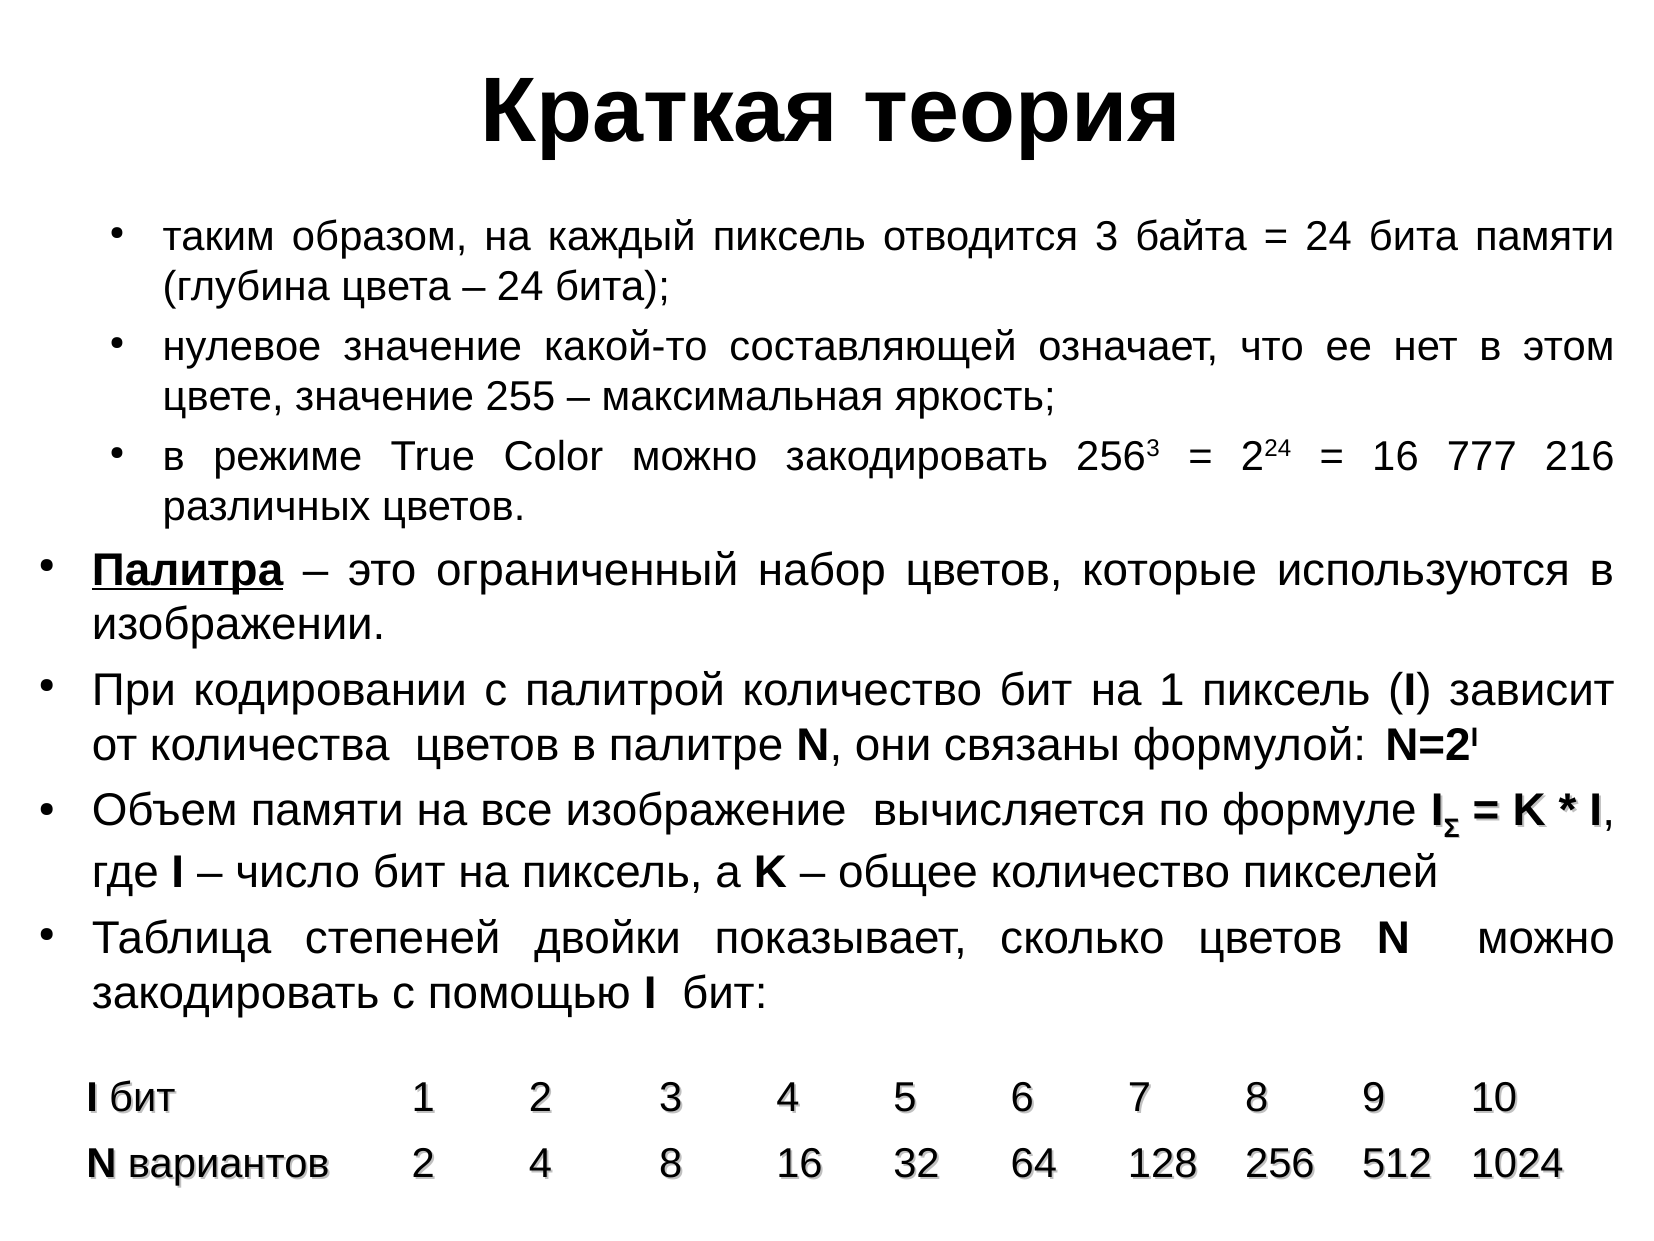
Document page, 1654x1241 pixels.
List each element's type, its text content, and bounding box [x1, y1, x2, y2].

table_header 1 [397, 1066, 514, 1132]
table_cell 4 [514, 1132, 644, 1198]
title Краткая теория [82, 21, 1571, 189]
table_cell 64 [996, 1132, 1113, 1198]
table_cell 16 [761, 1132, 879, 1198]
table_header 6 [996, 1066, 1113, 1132]
table_cell 128 [1113, 1132, 1230, 1198]
table_cell 8 [644, 1132, 761, 1198]
table_header 7 [1113, 1066, 1230, 1132]
table_header 3 [644, 1066, 761, 1132]
table_header 4 [761, 1066, 879, 1132]
table_header 10 [1456, 1066, 1595, 1132]
table_header 5 [879, 1066, 996, 1132]
table_header 8 [1230, 1066, 1347, 1132]
table_cell 512 [1347, 1132, 1456, 1198]
table_cell N вариантов [71, 1132, 397, 1198]
table_cell 256 [1230, 1132, 1347, 1198]
table_header 2 [514, 1066, 644, 1132]
table_cell 2 [397, 1132, 514, 1198]
table_cell 32 [879, 1132, 996, 1198]
table_header I бит [71, 1066, 397, 1132]
table_header 9 [1347, 1066, 1456, 1132]
text_box таким образом, на каждый пиксель отводится 3 байта = 24 бита памяти (глубина цвета – 24 бита); нулевое значение какой-то составляющей означает, что ее нет в этом цвете, значение 255 – максимальная яркость; в режиме True Color можно закодировать 2563 = 224 = 16 777 216 различных цветов. Палитра – это ограниченный набор цветов, которые используются в изображении. При кодировании с палитрой количество бит на 1 пиксель (I) зависит от количества цветов в палитре N, они связаны формулой: N=2I Объем памяти на все изображение вычисляется по формуле IΣ = K * I, где I – число бит на пиксель, а K – общее количество пикселей Таблица степеней двойки показывает, сколько цветов N можно закодировать с помощью I бит: [5, 201, 1630, 1170]
table_cell 1024 [1456, 1132, 1595, 1198]
